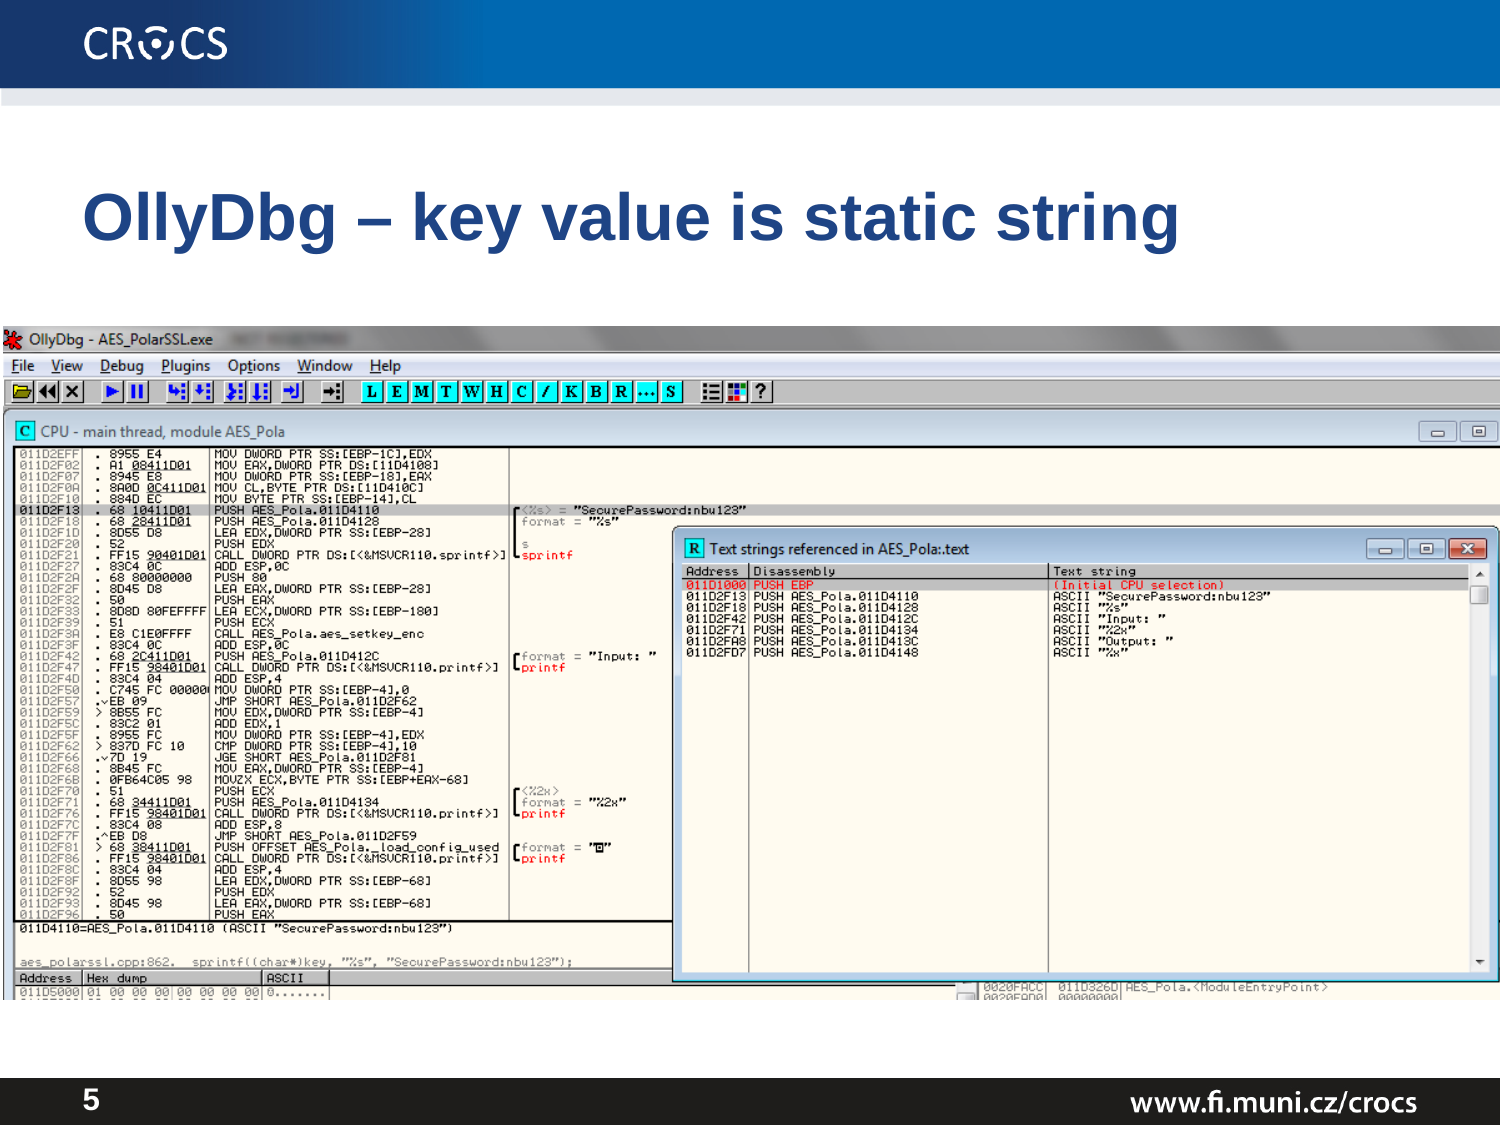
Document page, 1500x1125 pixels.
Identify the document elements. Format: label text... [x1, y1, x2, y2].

text_box OllyDbg – key value is static string [82, 148, 1433, 279]
text_box <number> [82, 1078, 148, 1125]
picture [0, 0, 1500, 1125]
